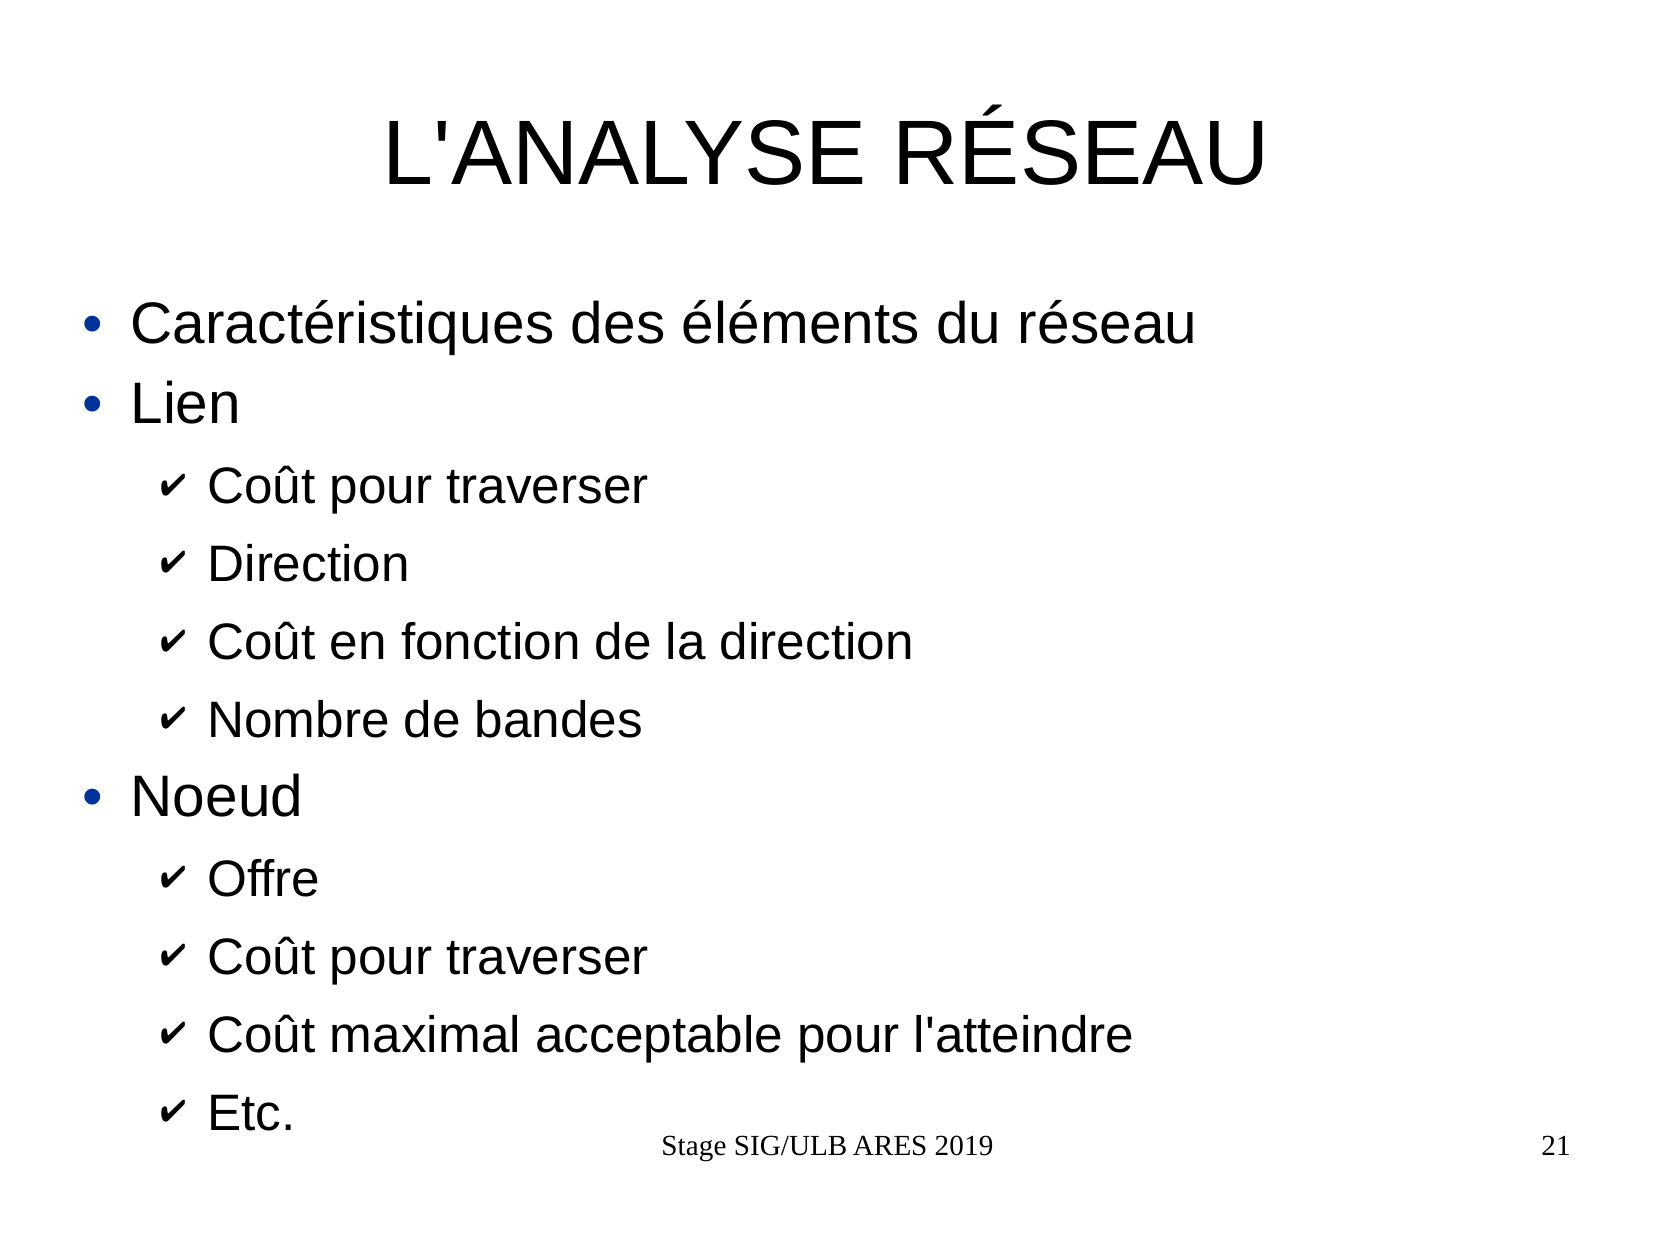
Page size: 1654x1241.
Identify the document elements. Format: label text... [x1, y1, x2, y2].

title L'ANALYSE RÉSEAU [82, 49, 1571, 257]
list Caractéristiques des éléments du réseau Lien Coût pour traverser Direction Coût en fonction de la direction Nombre de bandes Noeud Offre Coût pour traverser Coût maximal acceptable pour l'atteindre Etc. [82, 290, 1571, 1146]
